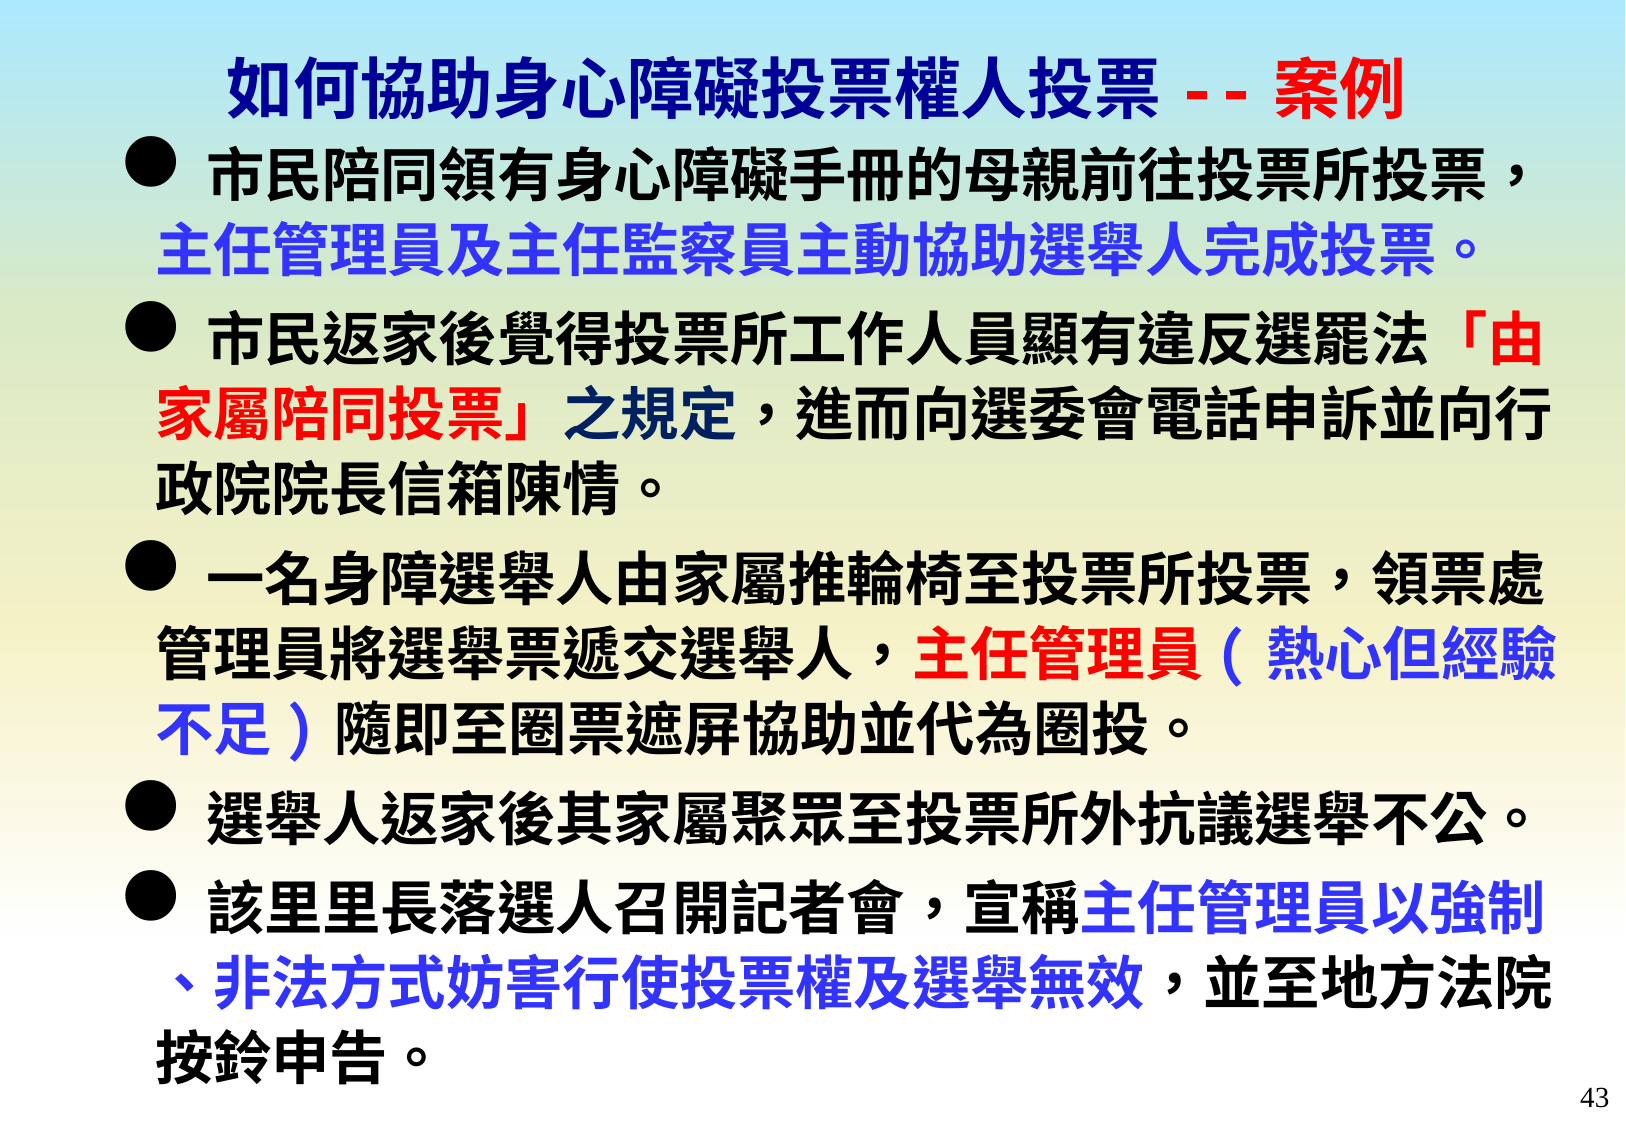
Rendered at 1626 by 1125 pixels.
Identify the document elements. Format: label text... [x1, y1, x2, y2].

text_box 43 [1285, 1070, 1625, 1125]
title 如何協助身心障礙投票權人投票--案例 [146, 31, 1488, 125]
picture [0, 0, 1626, 1125]
list 市民陪同領有身心障礙手冊的母親前往投票所投票，主任管理員及主任監察員主動協助選舉人完成投票。 市民返家後覺得投票所工作人員顯有違反選罷法「由家屬陪同投票」之規定，進而向選委會電話申訴並向行政院院長信箱陳情。 一名身障選舉人由家屬推輪椅至投票所投票，領票處管理員將選舉票遞交選舉人，主任管理員(熱心但經驗不足)隨即至圈票遮屏協助並代為圈投。 選舉人返家後其家屬聚眾至投票所外抗議選舉不公。 該里里長落選人召開記者會，宣稱主任管理員以強制、非法方式妨害行使投票權及選舉無效，並至地方法院按鈴申告。 [103, 125, 1588, 1125]
